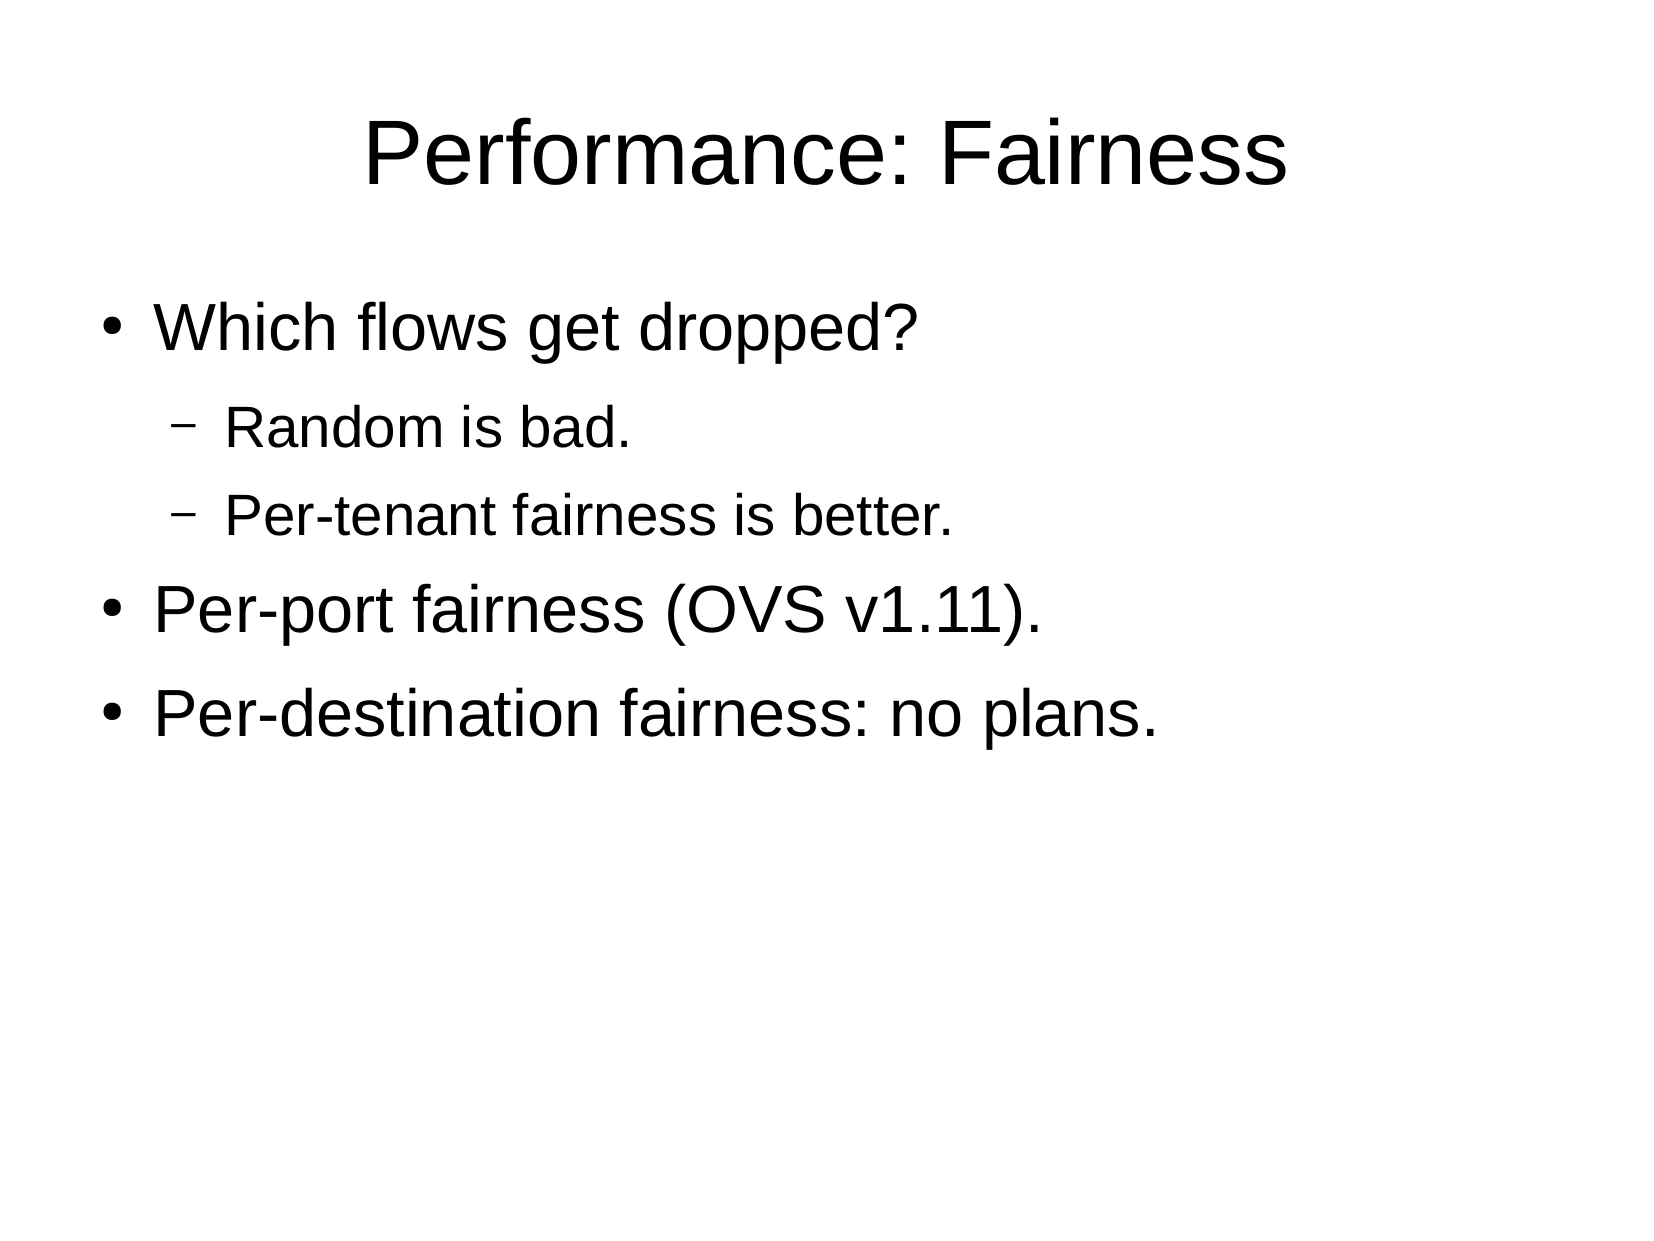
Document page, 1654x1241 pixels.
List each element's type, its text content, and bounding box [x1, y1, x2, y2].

list Which flows get dropped? Random is bad. Per-tenant fairness is better. Per-port fairness (OVS v1.11). Per-destination fairness: no plans. [82, 290, 1538, 1010]
title Performance: Fairness [82, 49, 1571, 257]
